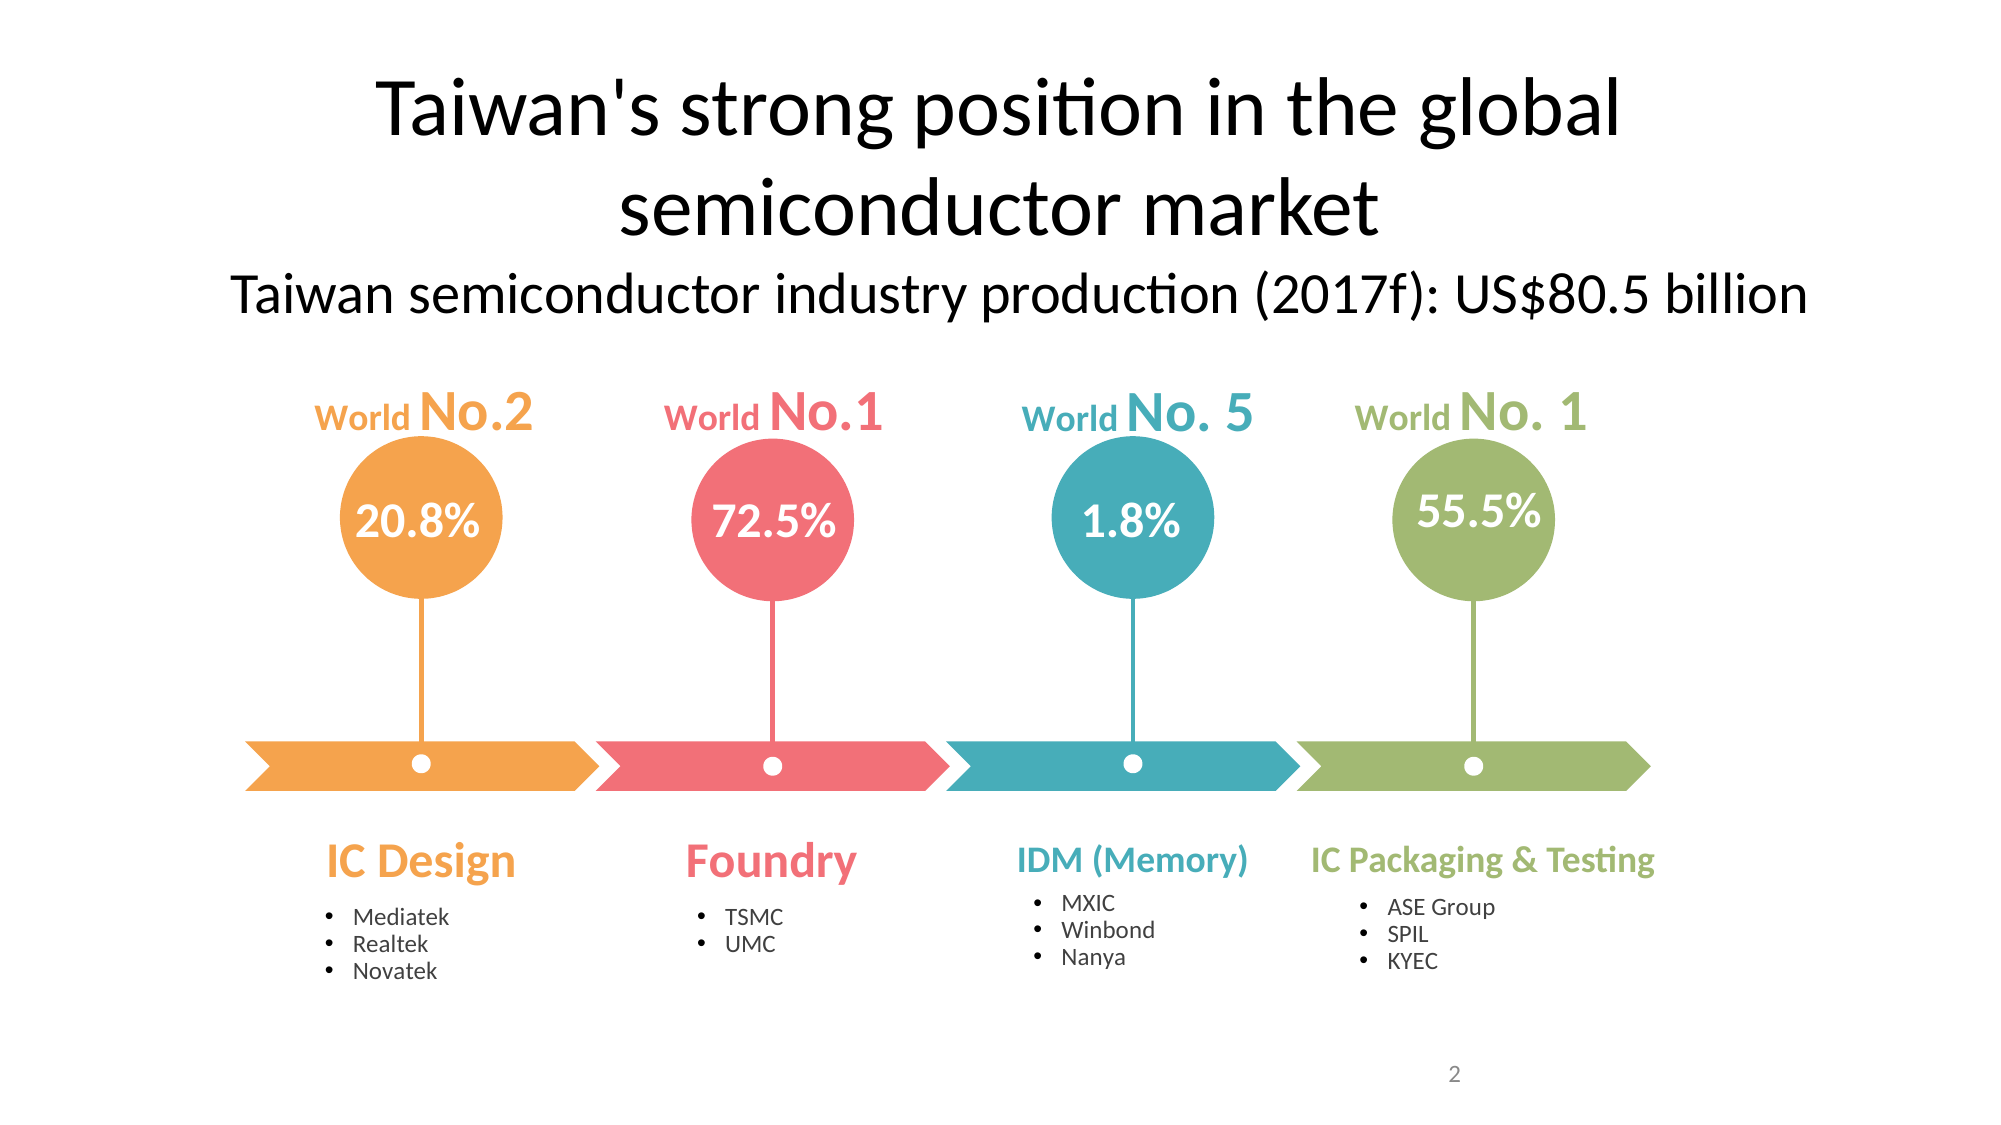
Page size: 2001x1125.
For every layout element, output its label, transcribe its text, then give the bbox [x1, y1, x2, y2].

text_box ASE Group SPIL KYEC [1344, 886, 1585, 984]
text_box [702, 451, 843, 479]
text_box 72.5% [696, 479, 858, 556]
text_box [349, 556, 493, 599]
text_box World No.1 [642, 364, 905, 451]
text_box [595, 741, 950, 791]
text_box [1051, 452, 1205, 599]
text_box [699, 556, 846, 602]
text_box World No.2 [297, 364, 551, 451]
text_box Taiwan semiconductor industry production (2017f): US$80.5 billion [120, 232, 1921, 349]
title Taiwan's strong position in the global semiconductor market [99, 45, 1900, 233]
text_box [349, 451, 493, 479]
text_box 20.8% [339, 479, 501, 556]
text_box World No. 5 [1005, 365, 1272, 452]
text_box 55.5% [1401, 470, 1563, 547]
text_box Foundry [669, 820, 874, 896]
text_box Mediatek Realtek Novatek [309, 895, 550, 993]
text_box World No. 1 [1337, 364, 1605, 451]
text_box MXIC Winbond Nanya [1018, 882, 1259, 980]
text_box IC Packaging & Testing [1294, 827, 1673, 889]
text_box [1409, 451, 1538, 470]
text_box 1.8% [1065, 479, 1227, 556]
text_box [1392, 483, 1551, 602]
text_box IDM (Memory) [1000, 827, 1266, 889]
text_box [1296, 741, 1651, 791]
text_box [946, 741, 1301, 791]
text_box [691, 492, 696, 547]
text_box 2 [1433, 1042, 1900, 1103]
text_box TSMC UMC [682, 895, 922, 966]
text_box [245, 741, 600, 791]
text_box IC Design [309, 820, 533, 895]
